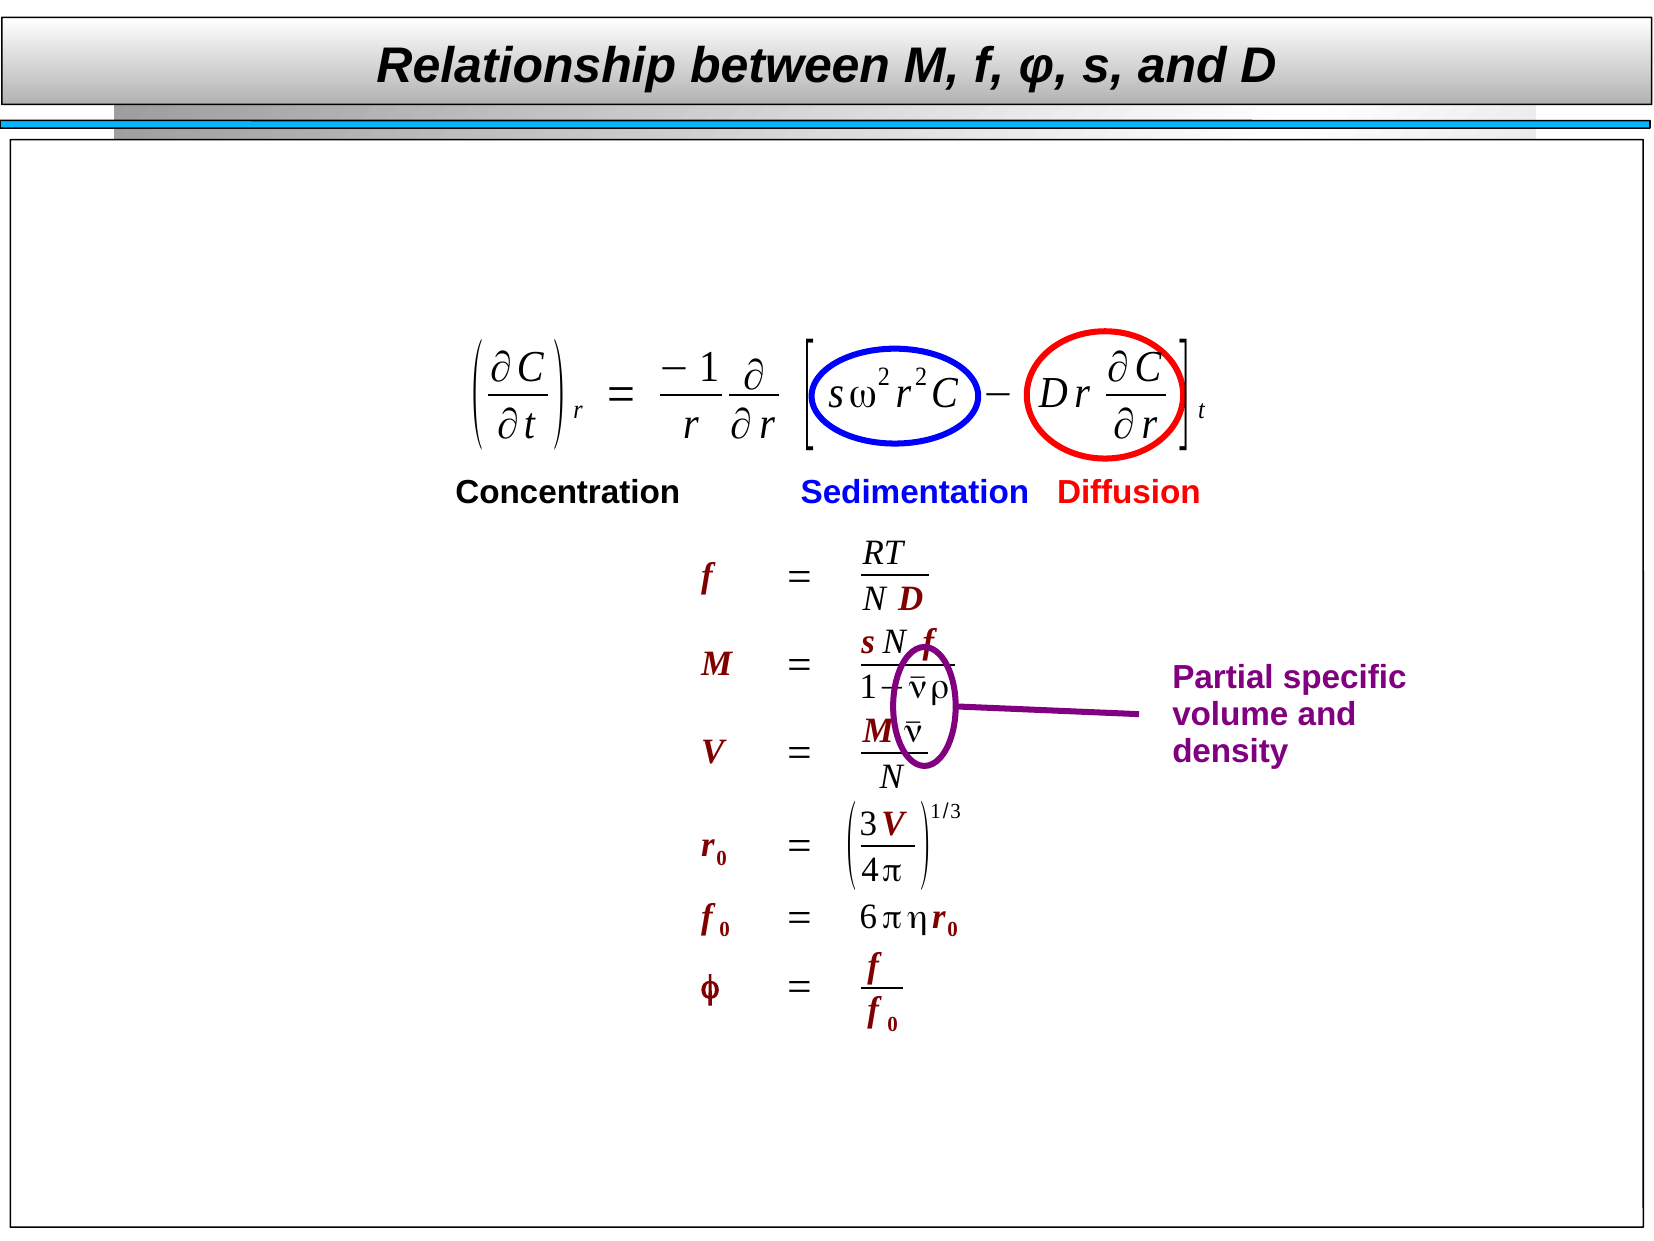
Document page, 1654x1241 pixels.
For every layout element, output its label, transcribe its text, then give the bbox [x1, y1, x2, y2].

chart [463, 337, 1214, 453]
text_box [0, 120, 1651, 129]
chart [897, 651, 952, 762]
text_box Concentration Sedimentation Diffusion [440, 466, 1216, 518]
text_box Partial specific volume and density [1138, 651, 1426, 778]
text_box Relationship between M, f, φ, s, and D [1, 17, 1652, 105]
chart [687, 524, 967, 1035]
text_box [10, 139, 1644, 1228]
